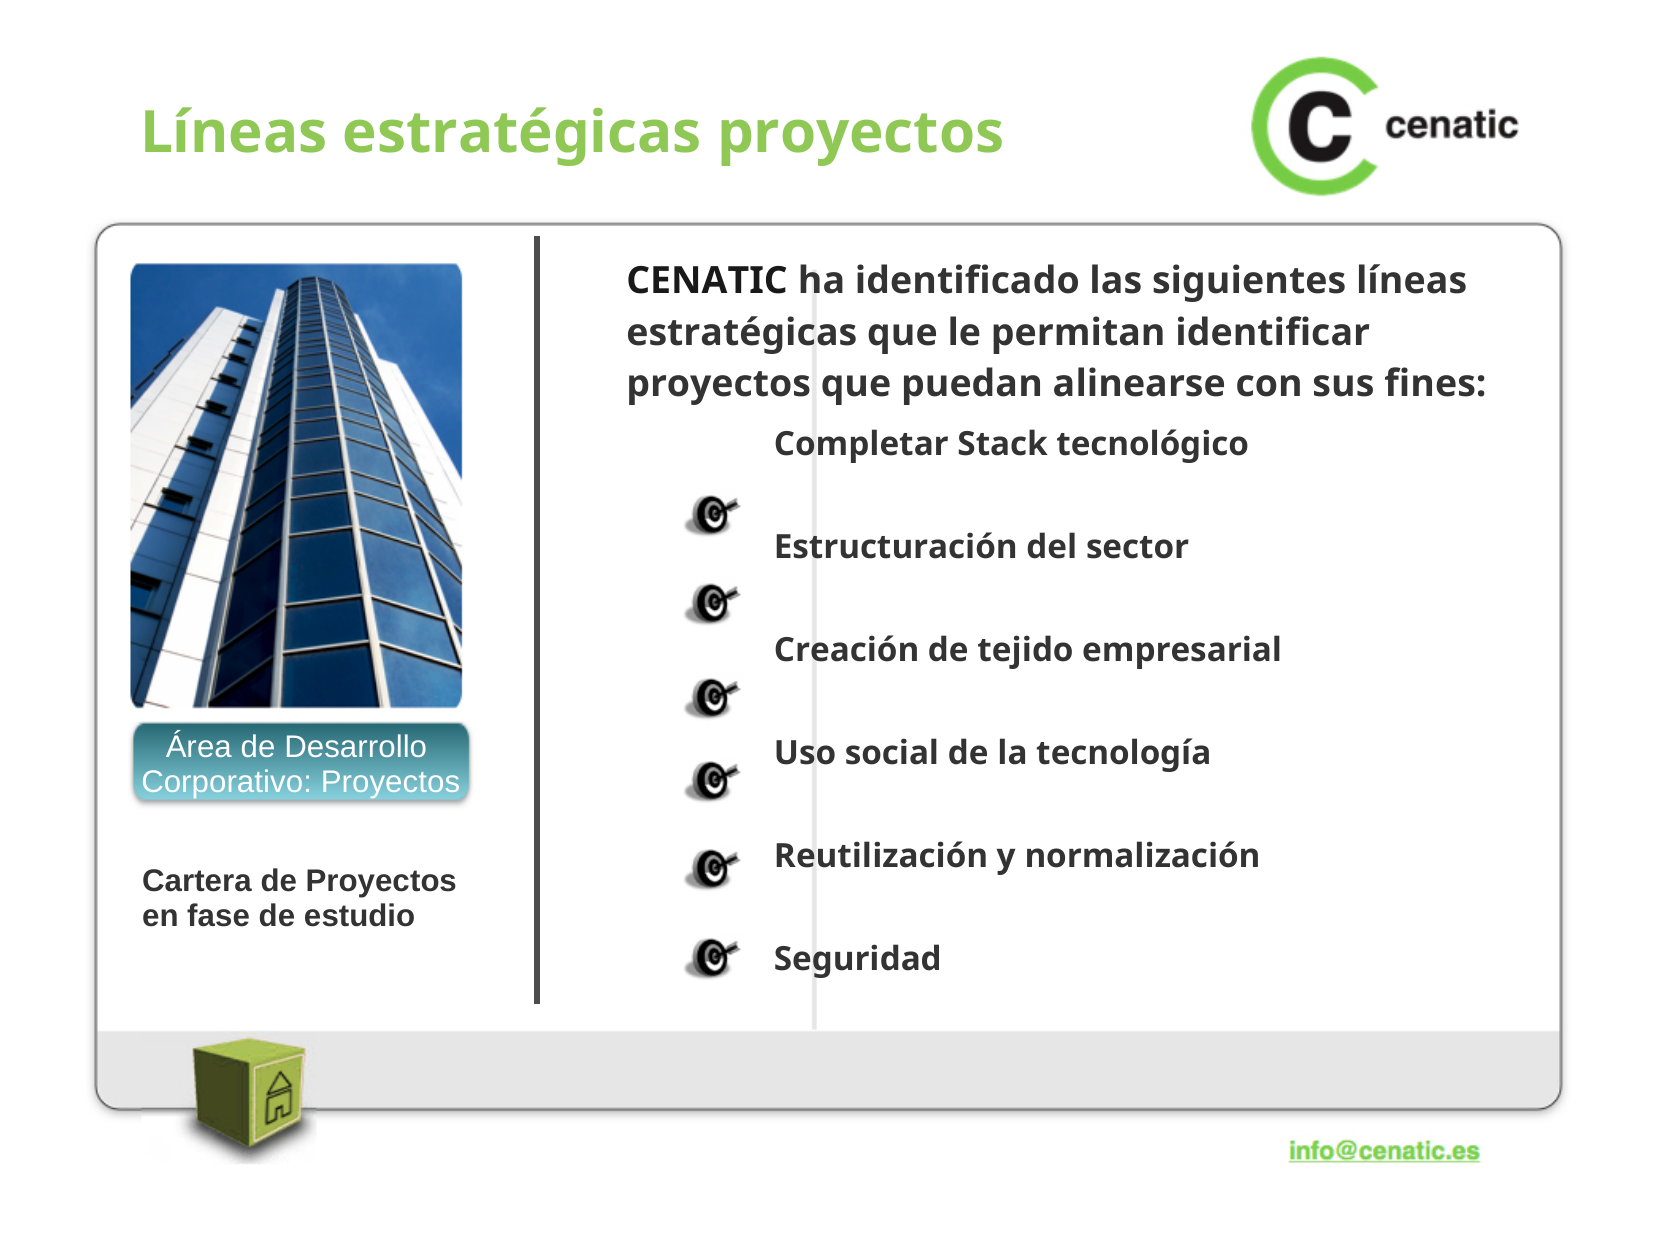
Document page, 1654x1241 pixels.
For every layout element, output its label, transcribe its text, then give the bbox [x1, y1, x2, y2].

text_box Cartera de Proyectos en fase de estudio [135, 862, 491, 939]
text_box CENATIC ha identificado las siguientes líneas estratégicas que le permitan identificar proyectos que puedan alinearse con sus fines: [620, 277, 1536, 414]
text_box Líneas estratégicas proyectos [118, 76, 1182, 176]
text_box Completar Stack tecnológico Estructuración del sector Creación de tejido empresarial Uso social de la tecnología Reutilización y normalización Seguridad [767, 478, 1506, 987]
picture [29, 29, 1630, 1230]
